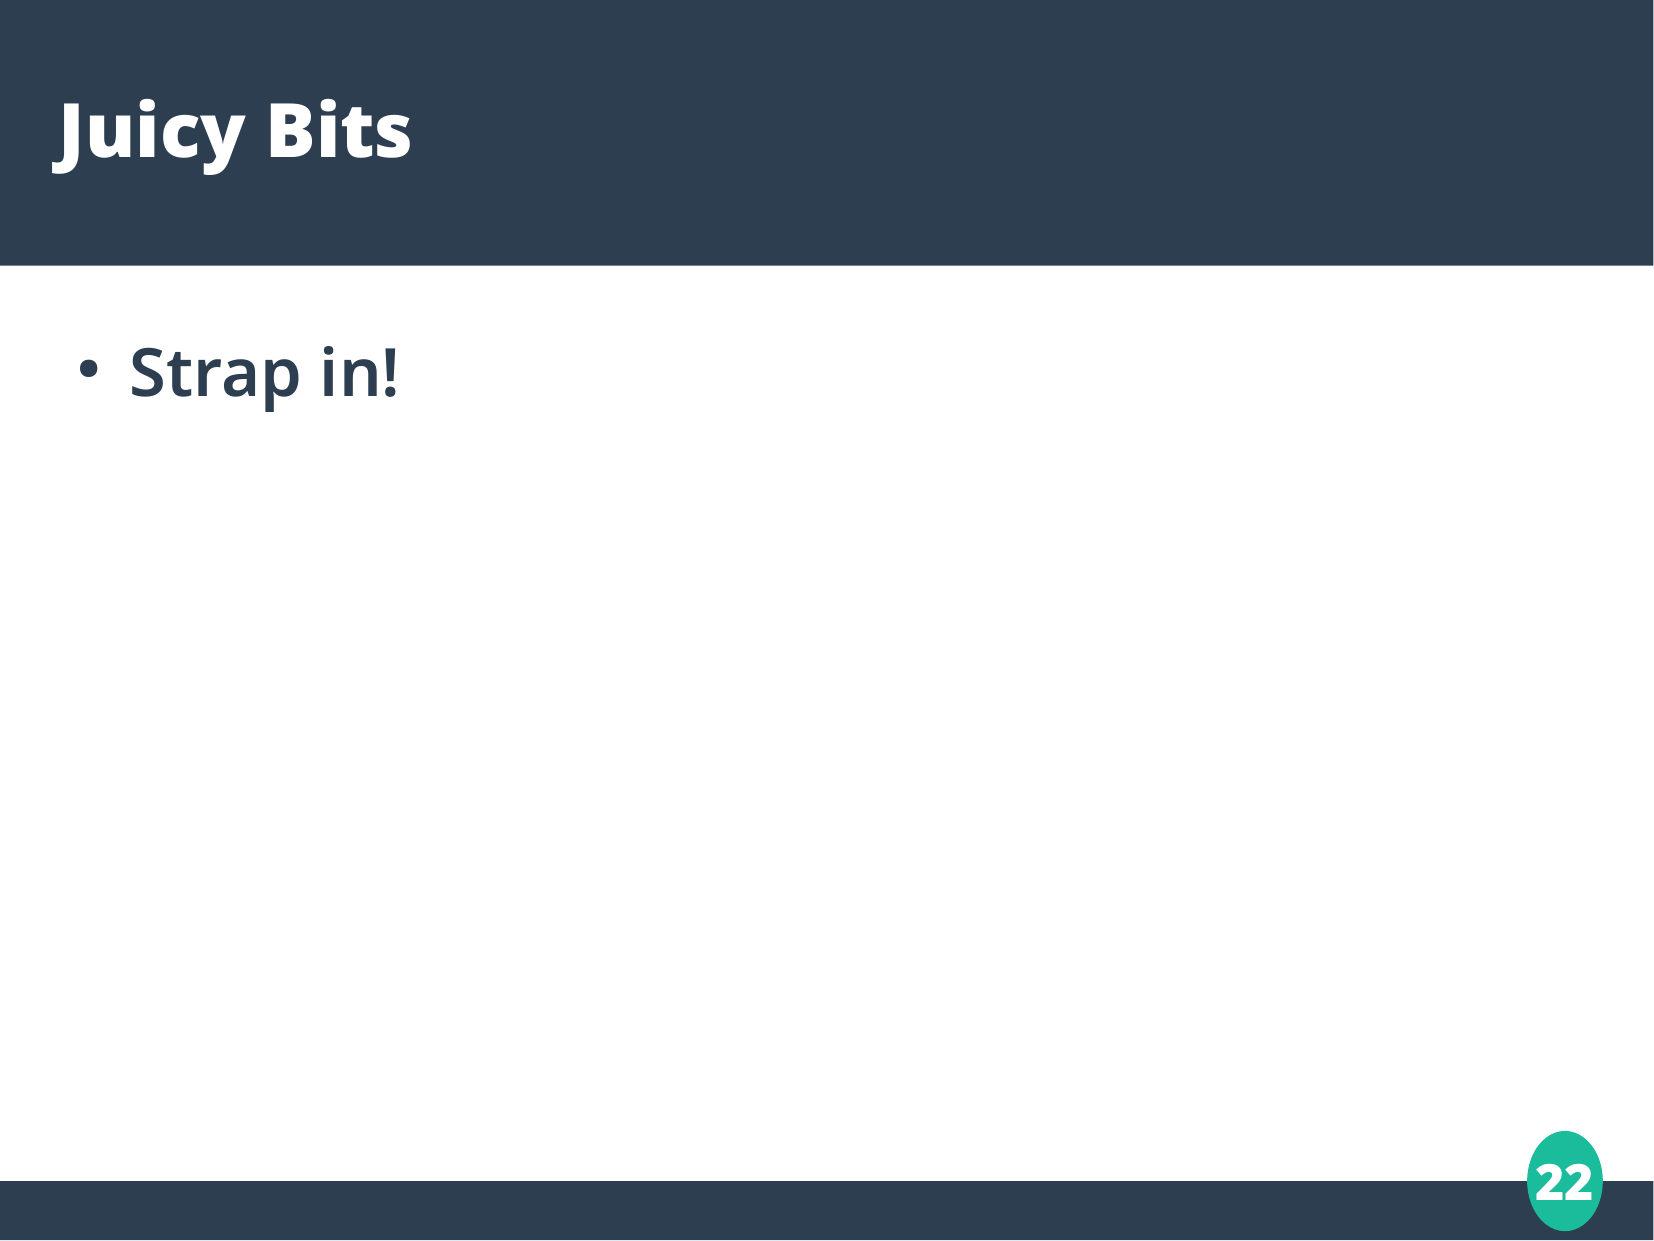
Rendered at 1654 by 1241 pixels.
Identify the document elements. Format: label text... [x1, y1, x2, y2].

list Strap in! [59, 324, 1595, 1152]
title Juicy Bits [59, 49, 1595, 207]
